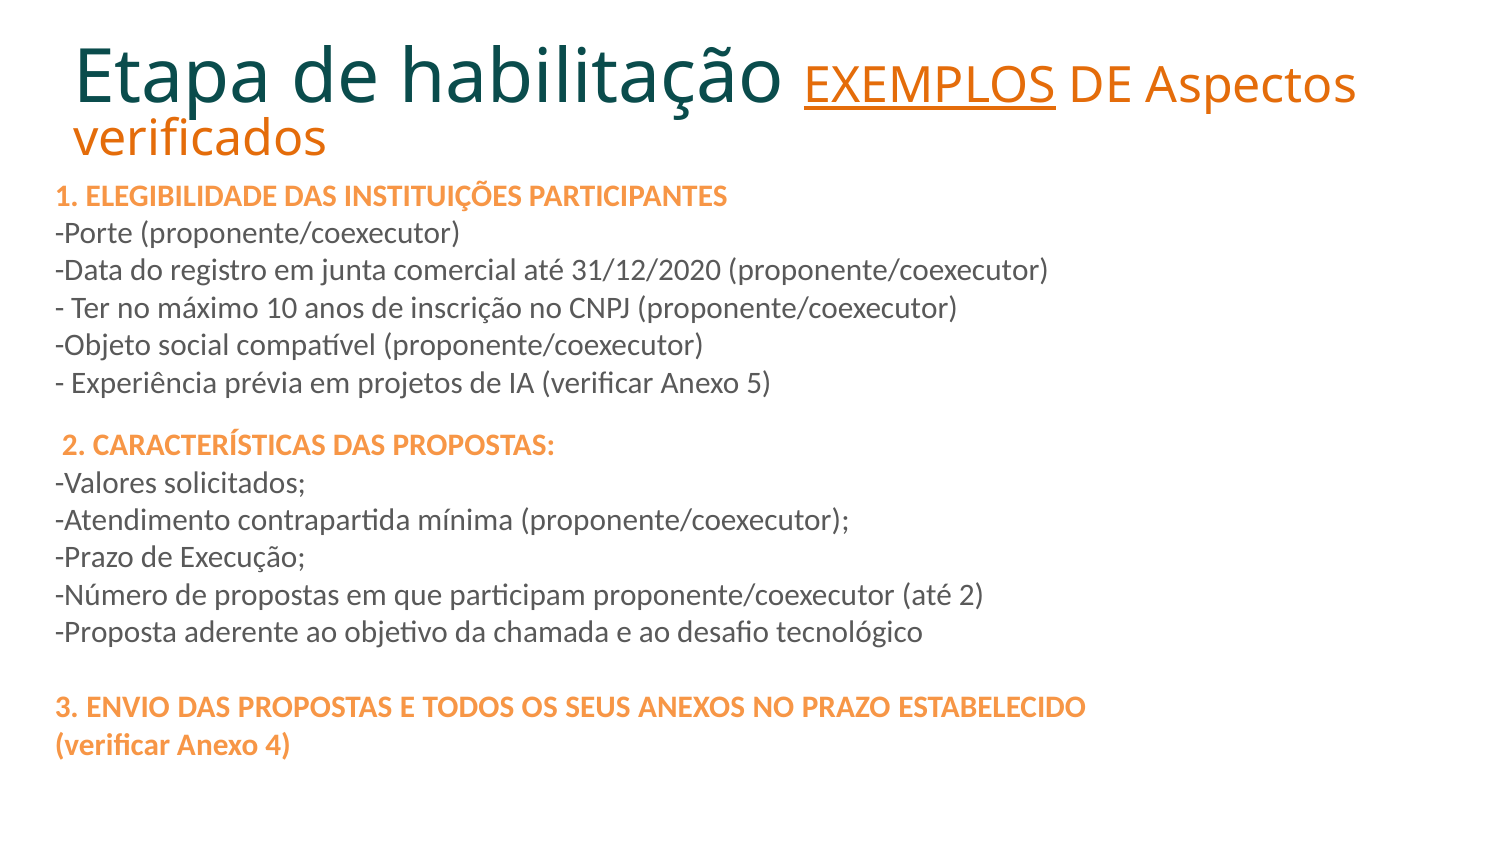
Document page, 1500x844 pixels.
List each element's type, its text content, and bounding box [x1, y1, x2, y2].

text_box Etapa de habilitação EXEMPLOS DE Aspectos verificados [58, 37, 1482, 172]
text_box 1. ELEGIBILIDADE DAS INSTITUIÇÕES PARTICIPANTES -Porte (proponente/coexecutor) -Data do registro em junta comercial até 31/12/2020 (proponente/coexecutor) - Ter no máximo 10 anos de inscrição no CNPJ (proponente/coexecutor) -Objeto social compatível (proponente/coexecutor) - Experiência prévia em projetos de IA (verificar Anexo 5) 2. CARACTERÍSTICAS DAS PROPOSTAS: -Valores solicitados; -Atendimento contrapartida mínima (proponente/coexecutor); -Prazo de Execução; -Número de propostas em que participam proponente/coexecutor (até 2) -Proposta aderente ao objetivo da chamada e ao desafio tecnológico 3. ENVIO DAS PROPOSTAS E TODOS OS SEUS ANEXOS NO PRAZO ESTABELECIDO (verificar Anexo 4) [40, 167, 1124, 769]
